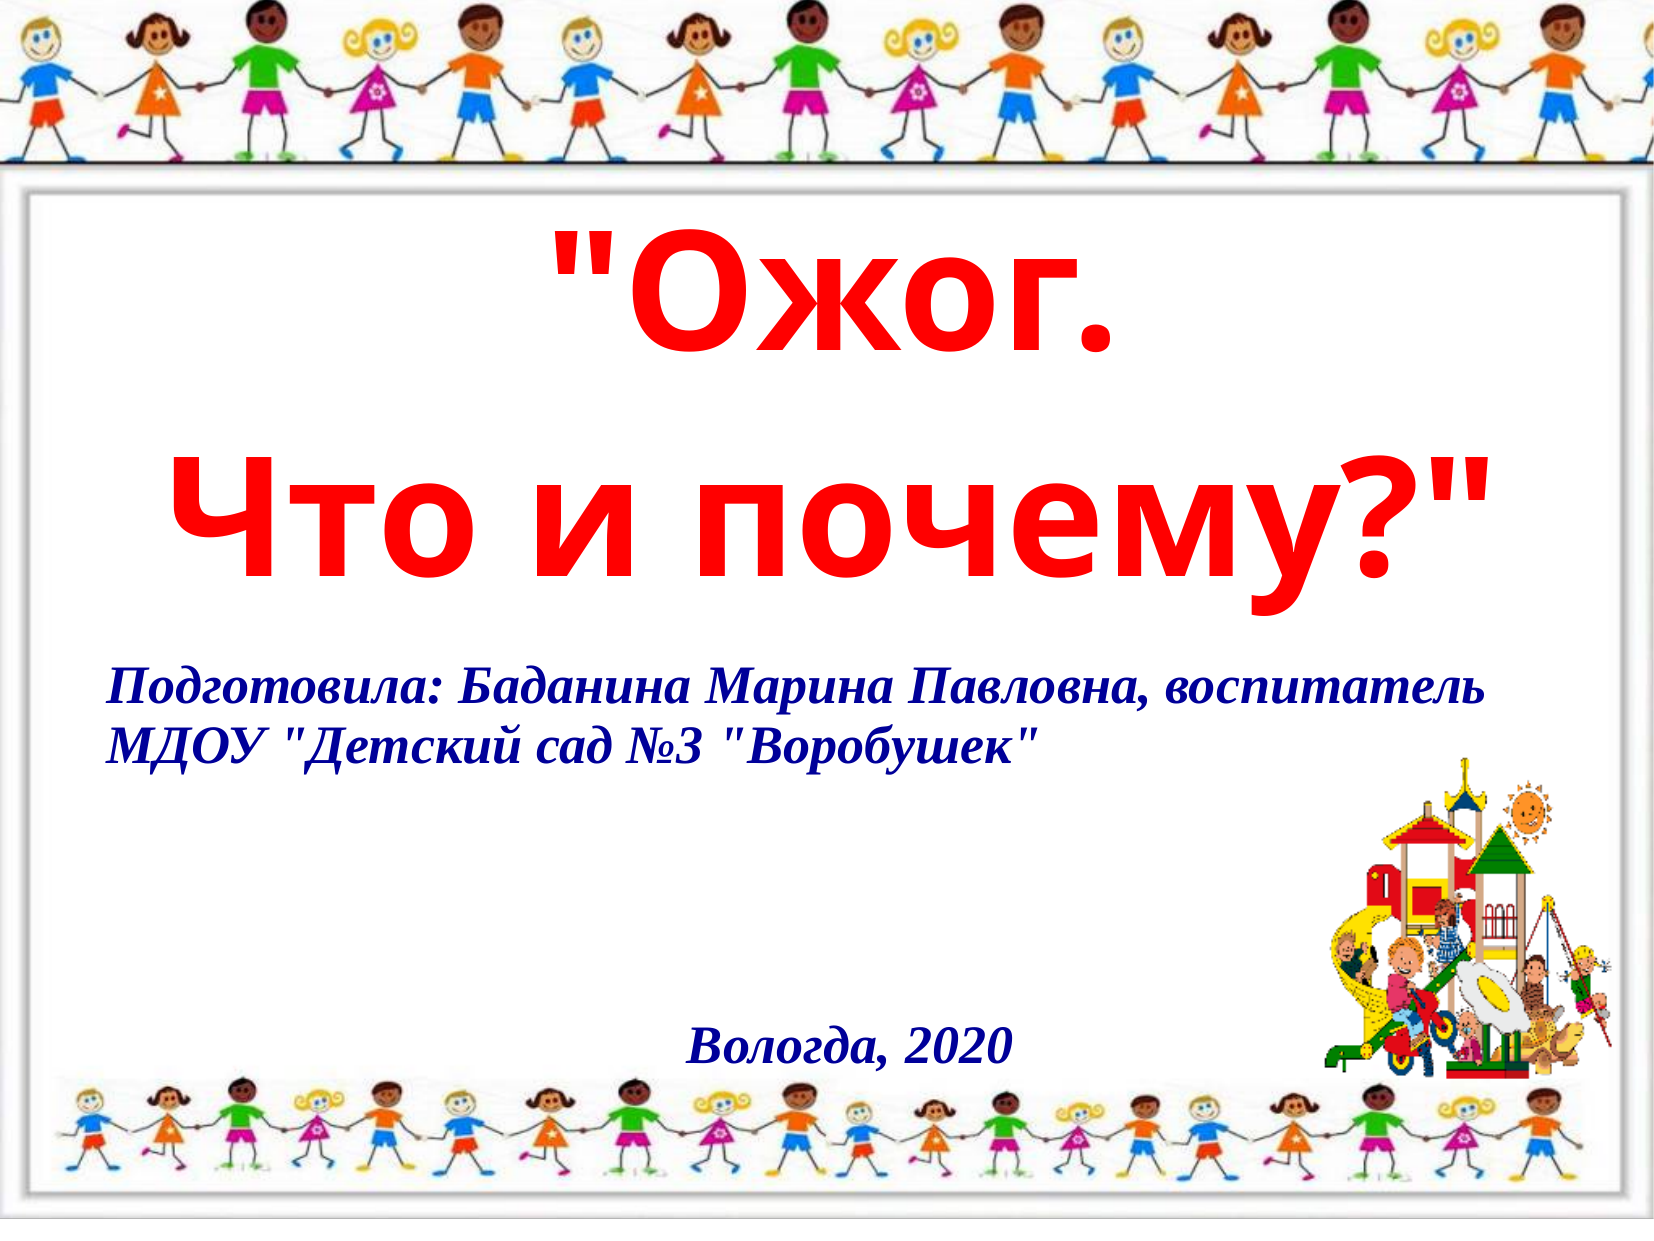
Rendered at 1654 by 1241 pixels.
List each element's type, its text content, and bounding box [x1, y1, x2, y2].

subtitle Подготовила: Баданина Марина Павловна, воспитатель МДОУ "Детский сад №3 "Воробушек" Вологда, 2020 [106, 642, 1595, 1088]
title "Ожог. Что и почему?" [88, 166, 1577, 631]
picture [0, 0, 1654, 1241]
